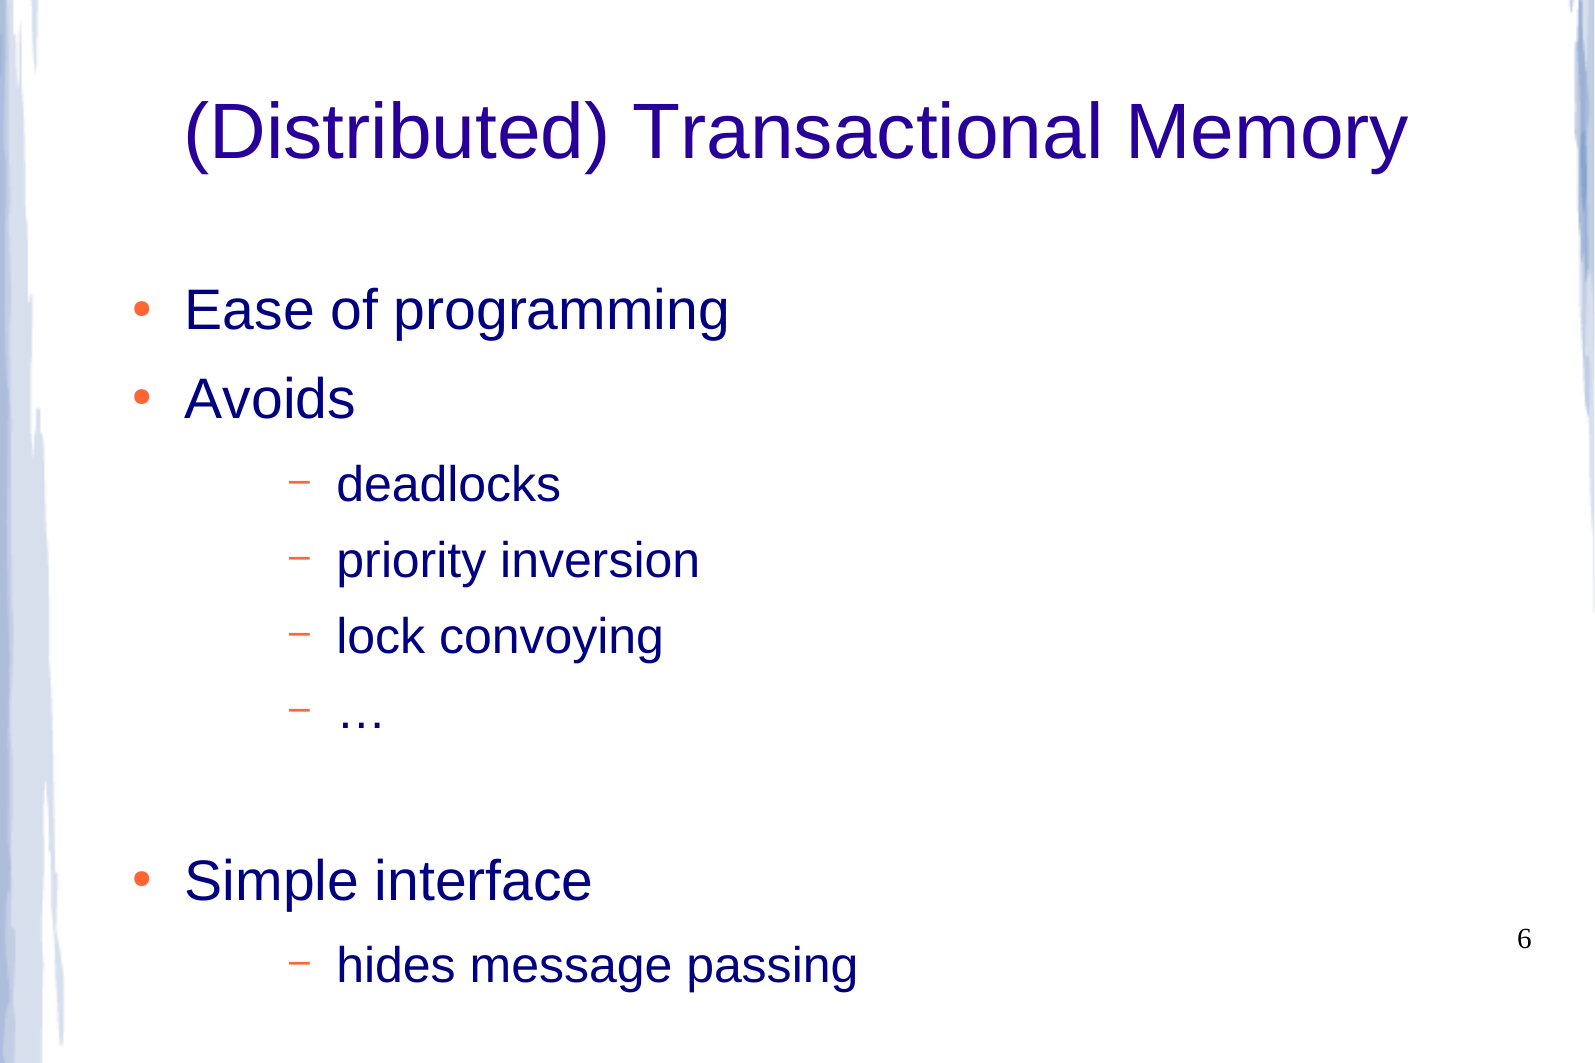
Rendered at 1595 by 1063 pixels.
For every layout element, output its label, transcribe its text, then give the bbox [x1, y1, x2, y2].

list Ease of programming Avoids deadlocks priority inversion lock convoying … Simple interface hides message passing [113, 278, 1515, 1030]
title (Distributed) Transactional Memory [79, 42, 1515, 220]
picture [0, 0, 1595, 1063]
